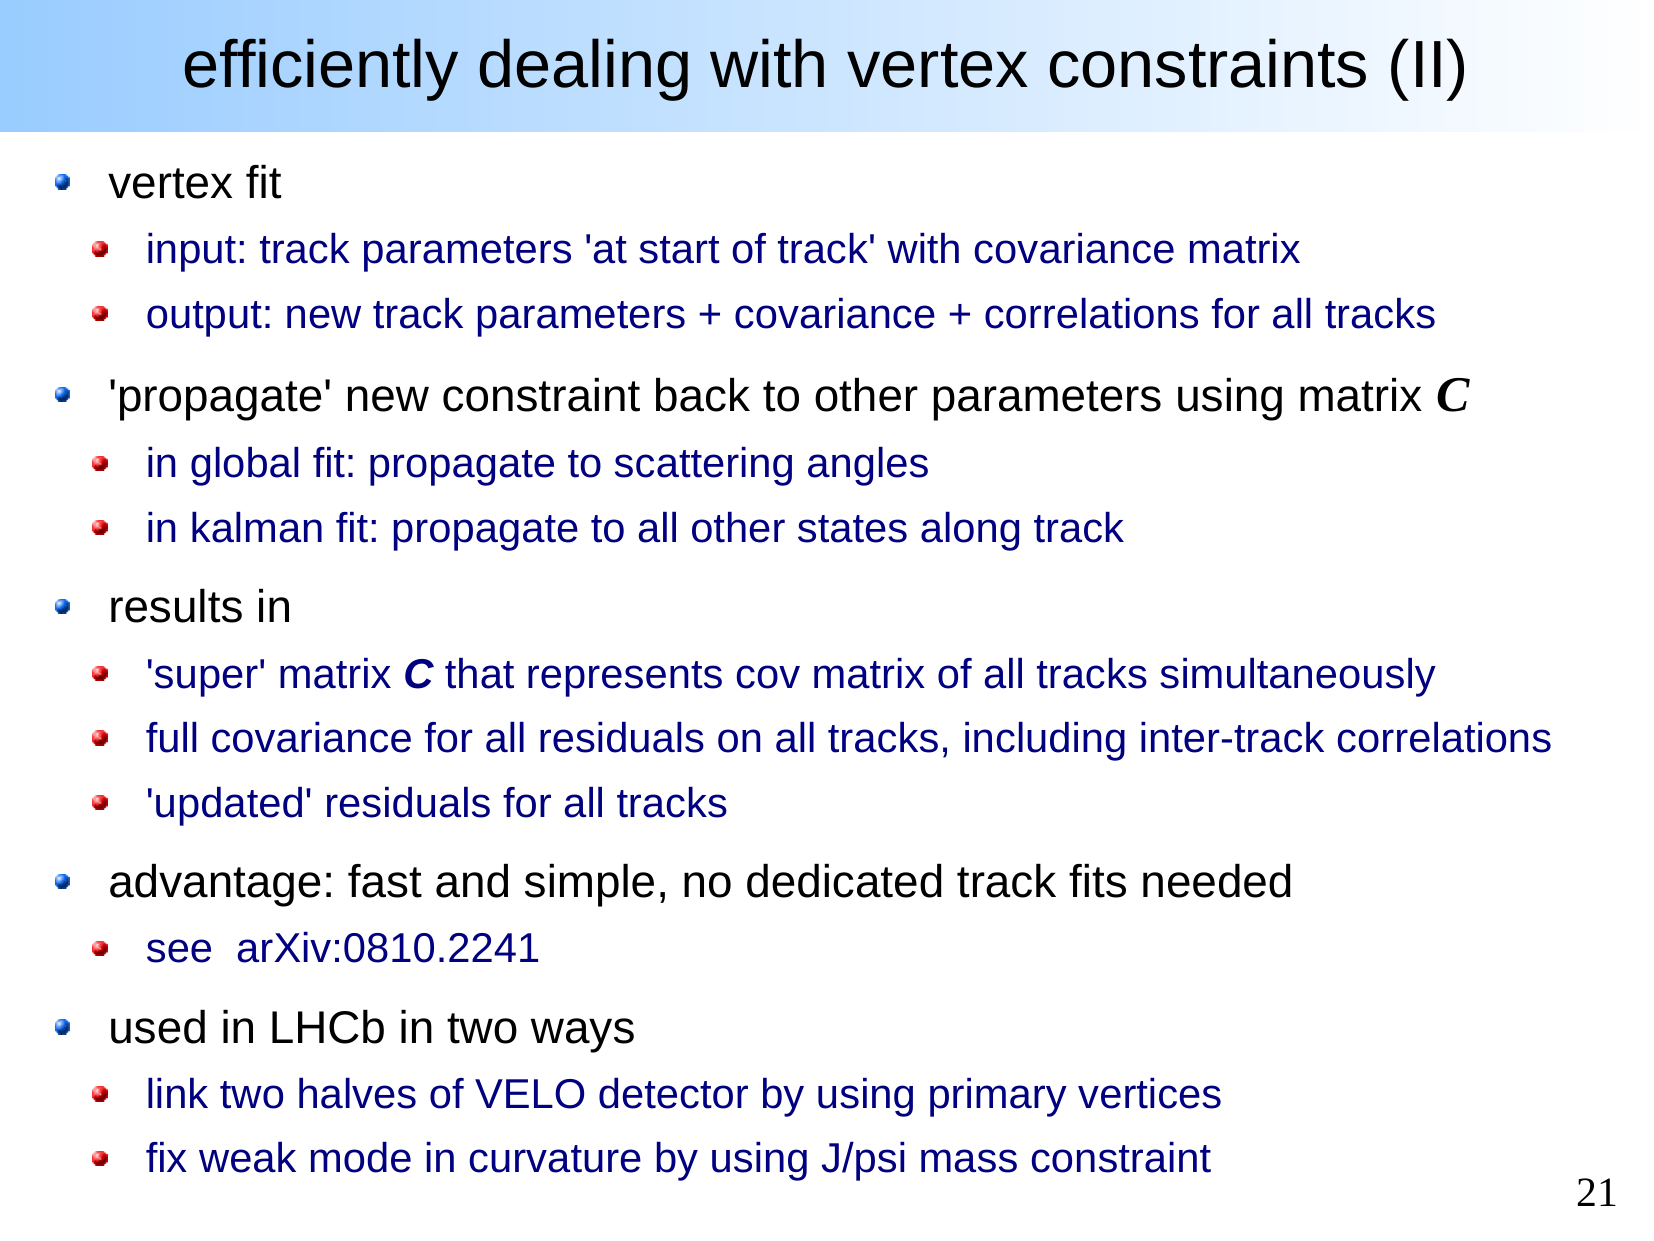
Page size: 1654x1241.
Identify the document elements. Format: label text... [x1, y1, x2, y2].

title efficiently dealing with vertex constraints (II) [82, 19, 1571, 108]
list vertex fit input: track parameters 'at start of track' with covariance matrix output: new track parameters + covariance + correlations for all tracks 'propagate' new constraint back to other parameters using matrix C in global fit: propagate to scattering angles in kalman fit: propagate to all other states along track results in 'super' matrix C that represents cov matrix of all tracks simultaneously full covariance for all residuals on all tracks, including inter-track correlations 'updated' residuals for all tracks advantage: fast and simple, no dedicated track fits needed see arXiv:0810.2241 used in LHCb in two ways link two halves of VELO detector by using primary vertices fix weak mode in curvature by using J/psi mass constraint [37, 156, 1613, 1192]
